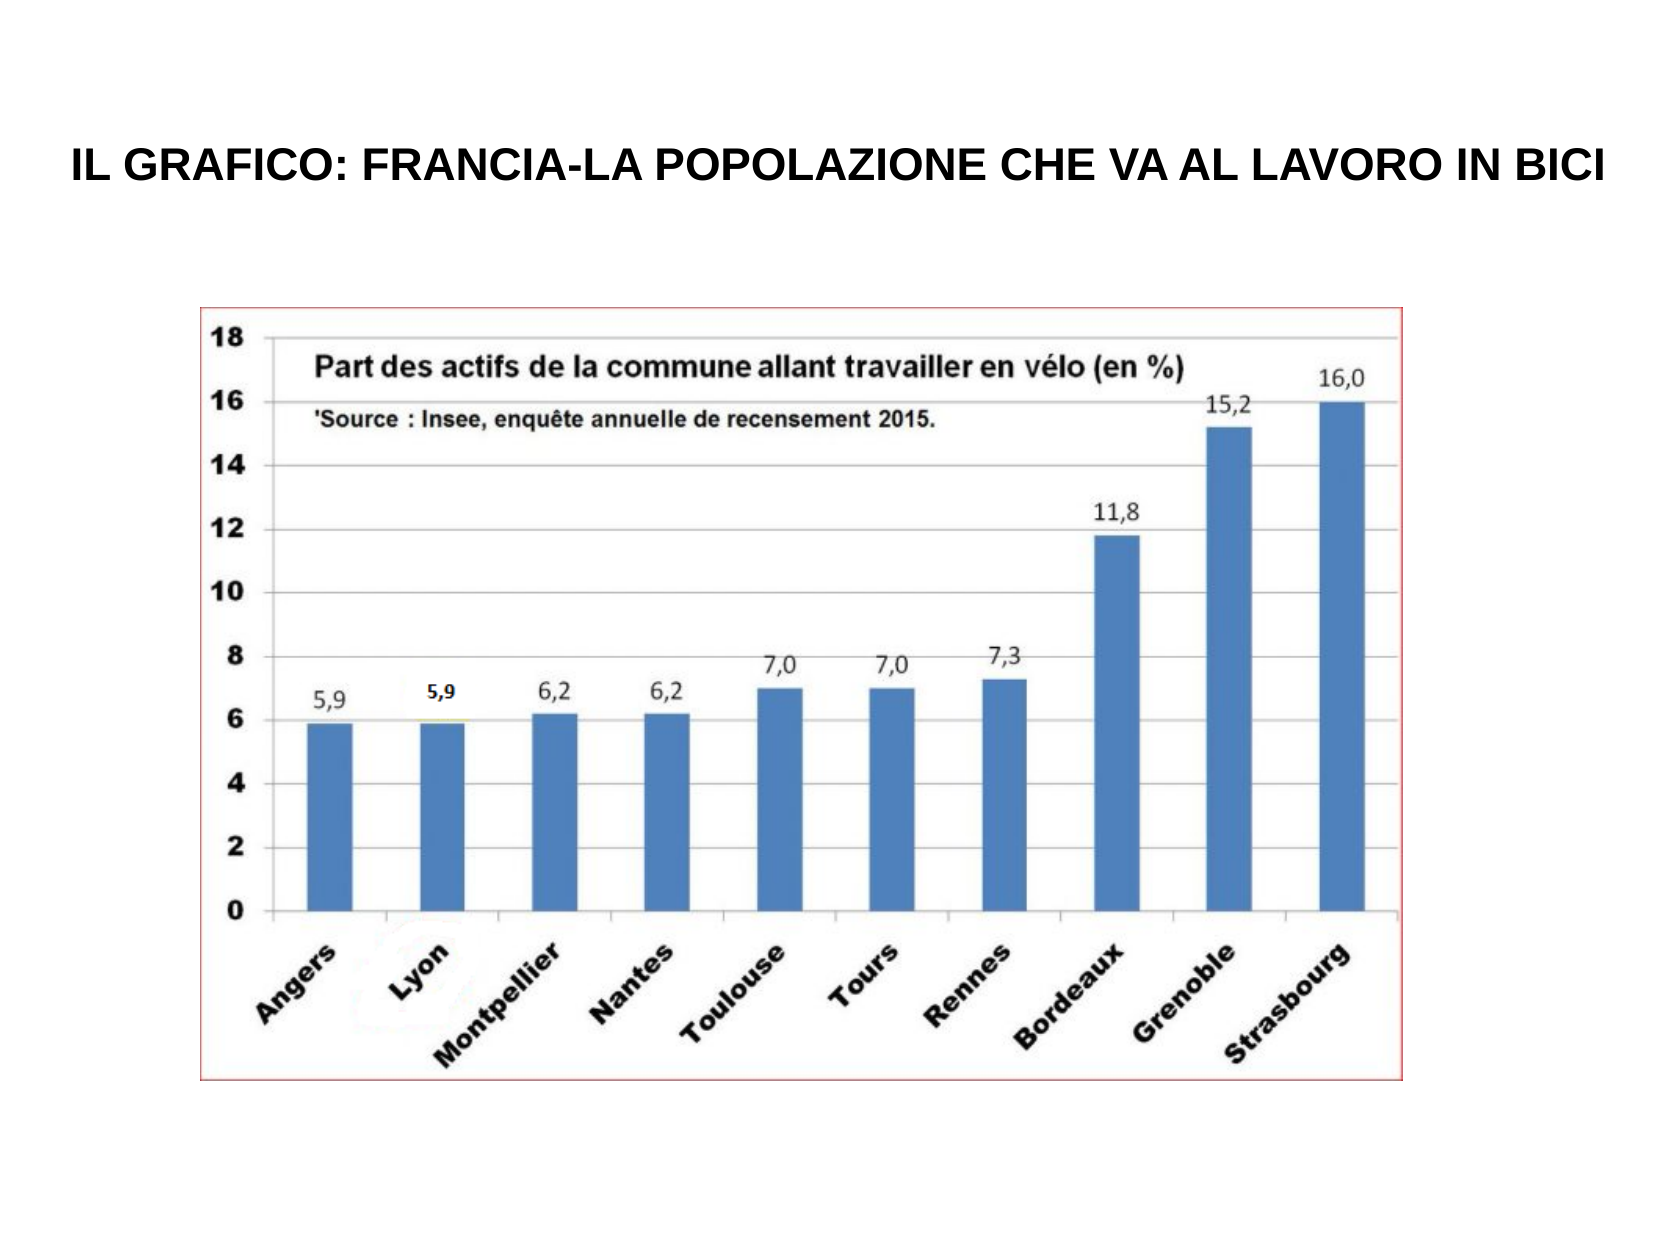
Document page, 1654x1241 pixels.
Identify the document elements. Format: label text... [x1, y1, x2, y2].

picture [200, 307, 1403, 1081]
title IL GRAFICO: FRANCIA-LA POPOLAZIONE CHE VA AL LAVORO IN BICI [0, 35, 1654, 243]
